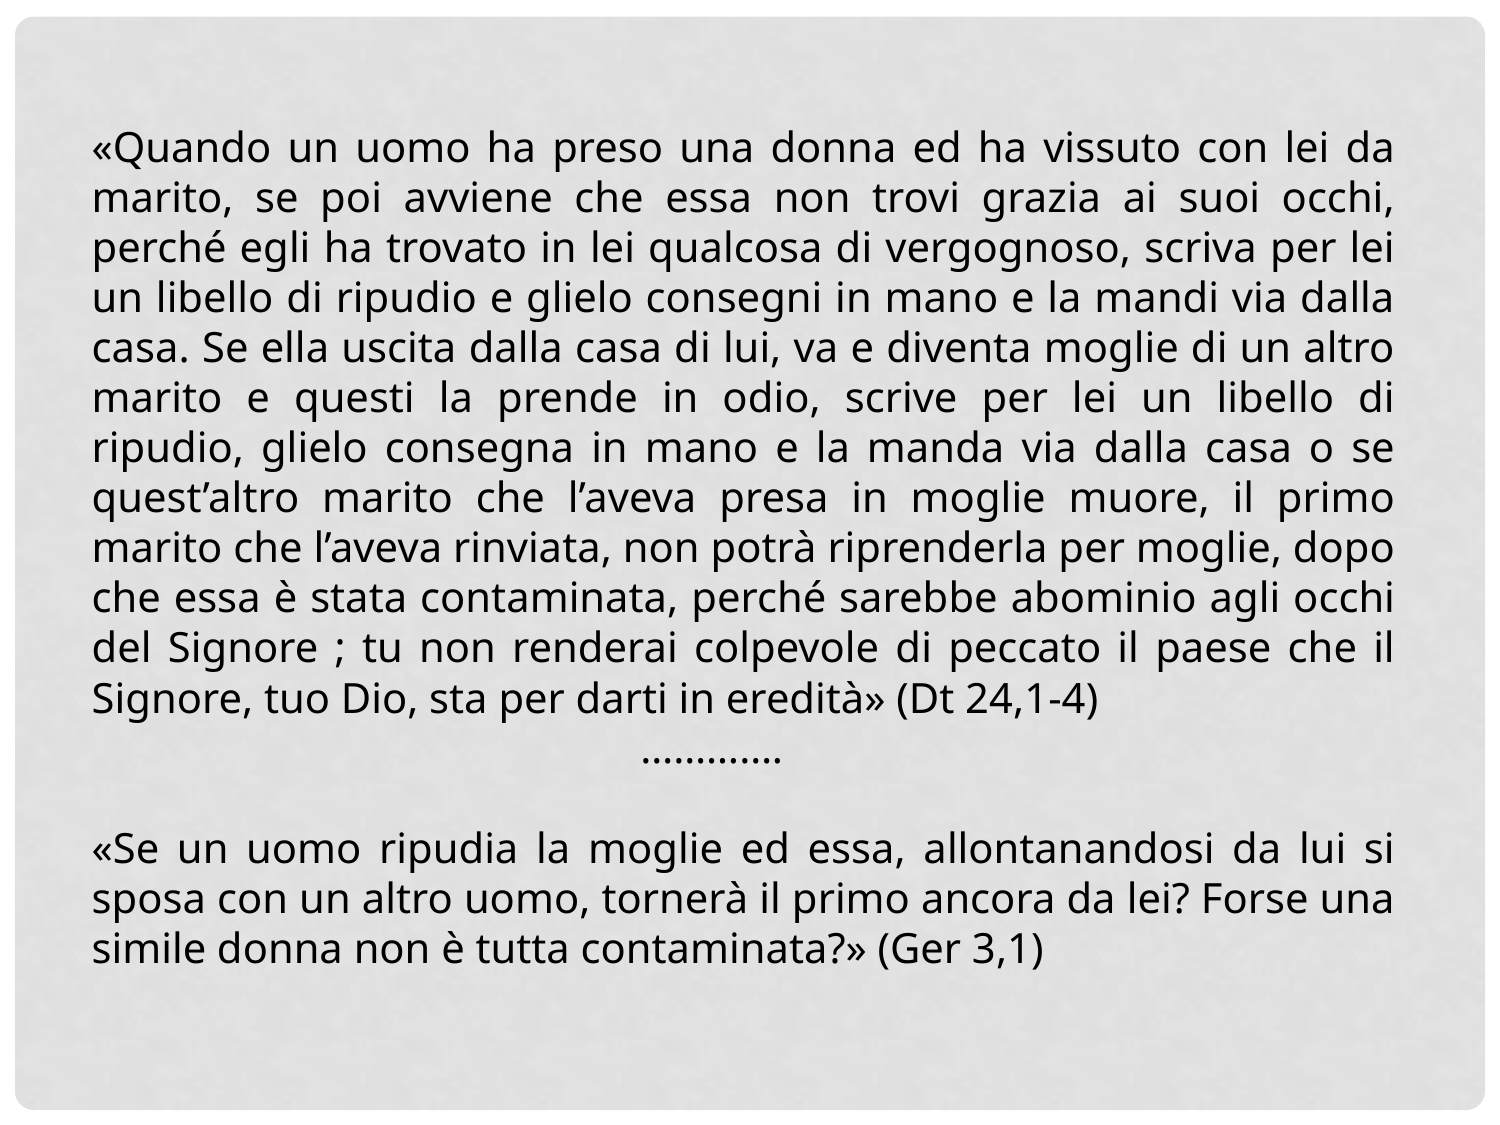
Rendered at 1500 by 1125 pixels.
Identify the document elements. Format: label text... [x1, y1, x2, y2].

text_box «Quando un uomo ha preso una donna ed ha vissuto con lei da marito, se poi avviene che essa non trovi grazia ai suoi occhi, perché egli ha trovato in lei qualcosa di vergognoso, scriva per lei un libello di ripudio e glielo consegni in mano e la mandi via dalla casa. Se ella uscita dalla casa di lui, va e diventa moglie di un altro marito e questi la prende in odio, scrive per lei un libello di ripudio, glielo consegna in mano e la manda via dalla casa o se quest’altro marito che l’aveva presa in moglie muore, il primo marito che l’aveva rinviata, non potrà riprenderla per moglie, dopo che essa è stata contaminata, perché sarebbe abominio agli occhi del Signore ; tu non renderai colpevole di peccato il paese che il Signore, tuo Dio, sta per darti in eredità» (Dt 24,1-4) …………. «Se un uomo ripudia la moglie ed essa, allontanandosi da lui si sposa con un altro uomo, tornerà il primo ancora da lei? Forse una simile donna non è tutta contaminata?» (Ger 3,1) [76, 113, 1411, 1038]
